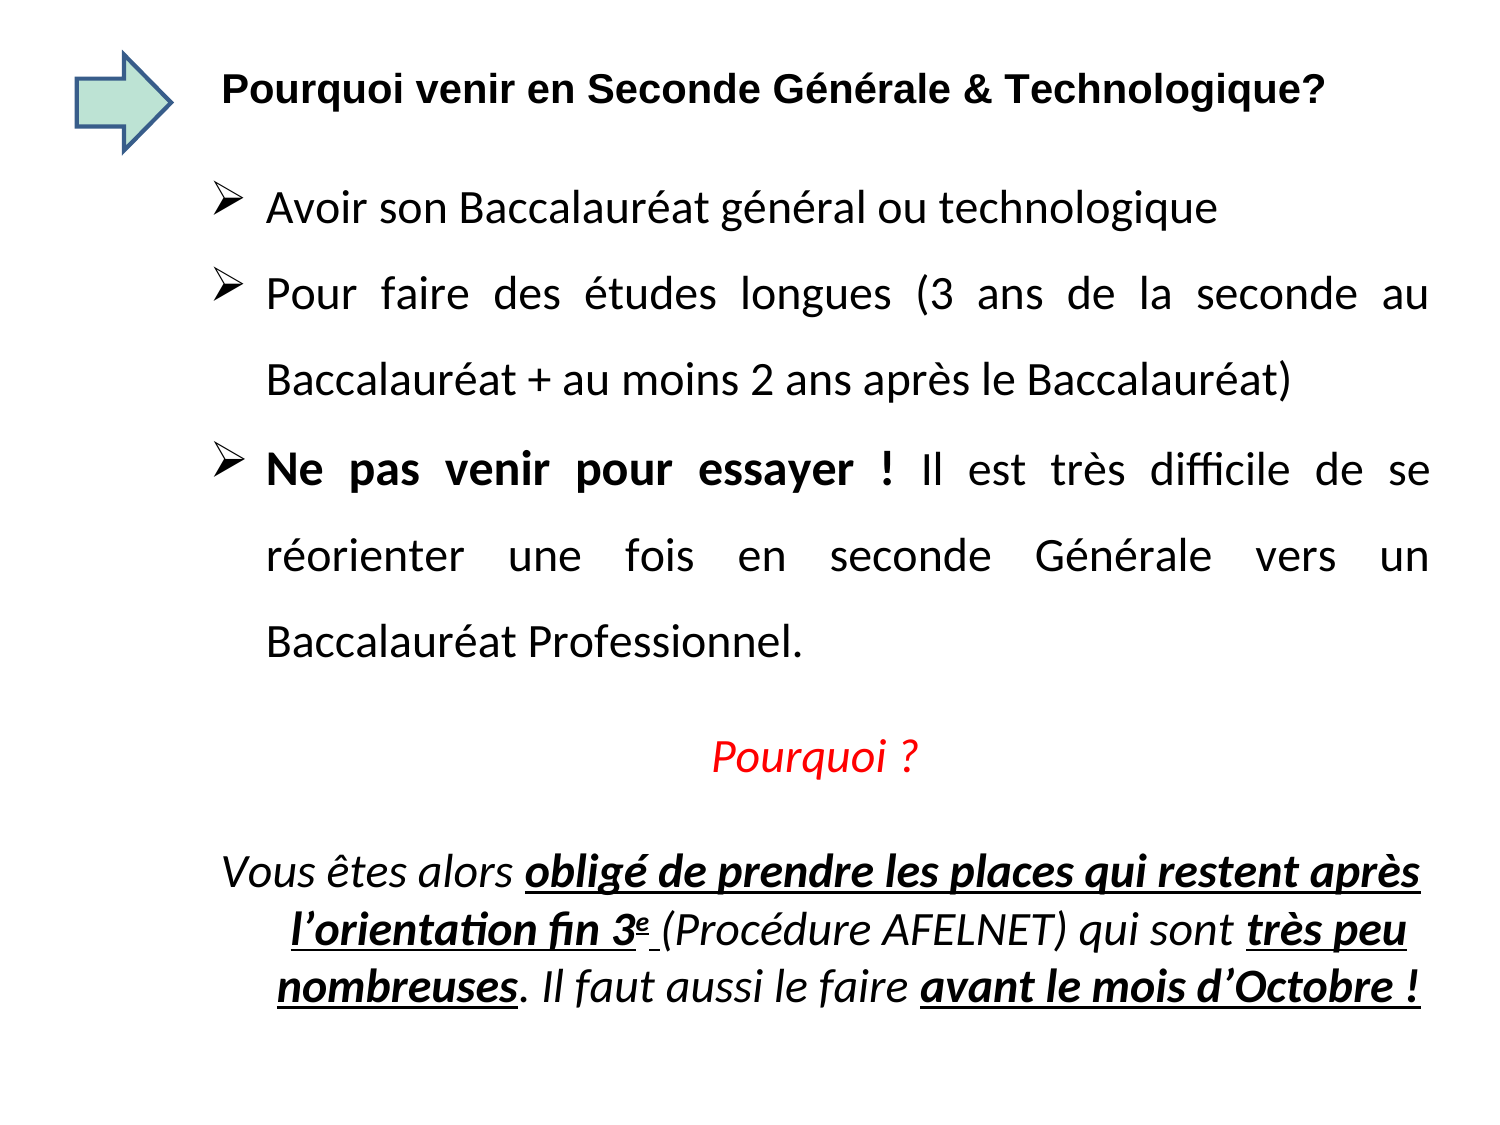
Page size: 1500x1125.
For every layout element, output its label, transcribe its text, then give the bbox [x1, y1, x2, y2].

text_box Avoir son Baccalauréat général ou technologique Pour faire des études longues (3 ans de la seconde au Baccalauréat + au moins 2 ans après le Baccalauréat) Ne pas venir pour essayer ! Il est très difficile de se réorienter une fois en seconde Générale vers un Baccalauréat Professionnel. Pourquoi ? Vous êtes alors obligé de prendre les places qui restent après l’orientation fin 3e (Procédure AFELNET) qui sont très peu nombreuses. Il faut aussi le faire avant le mois d’Octobre ! [194, 139, 1447, 1021]
text_box Pourquoi venir en Seconde Générale & Technologique? [206, 54, 1471, 121]
text_box [76, 54, 172, 151]
